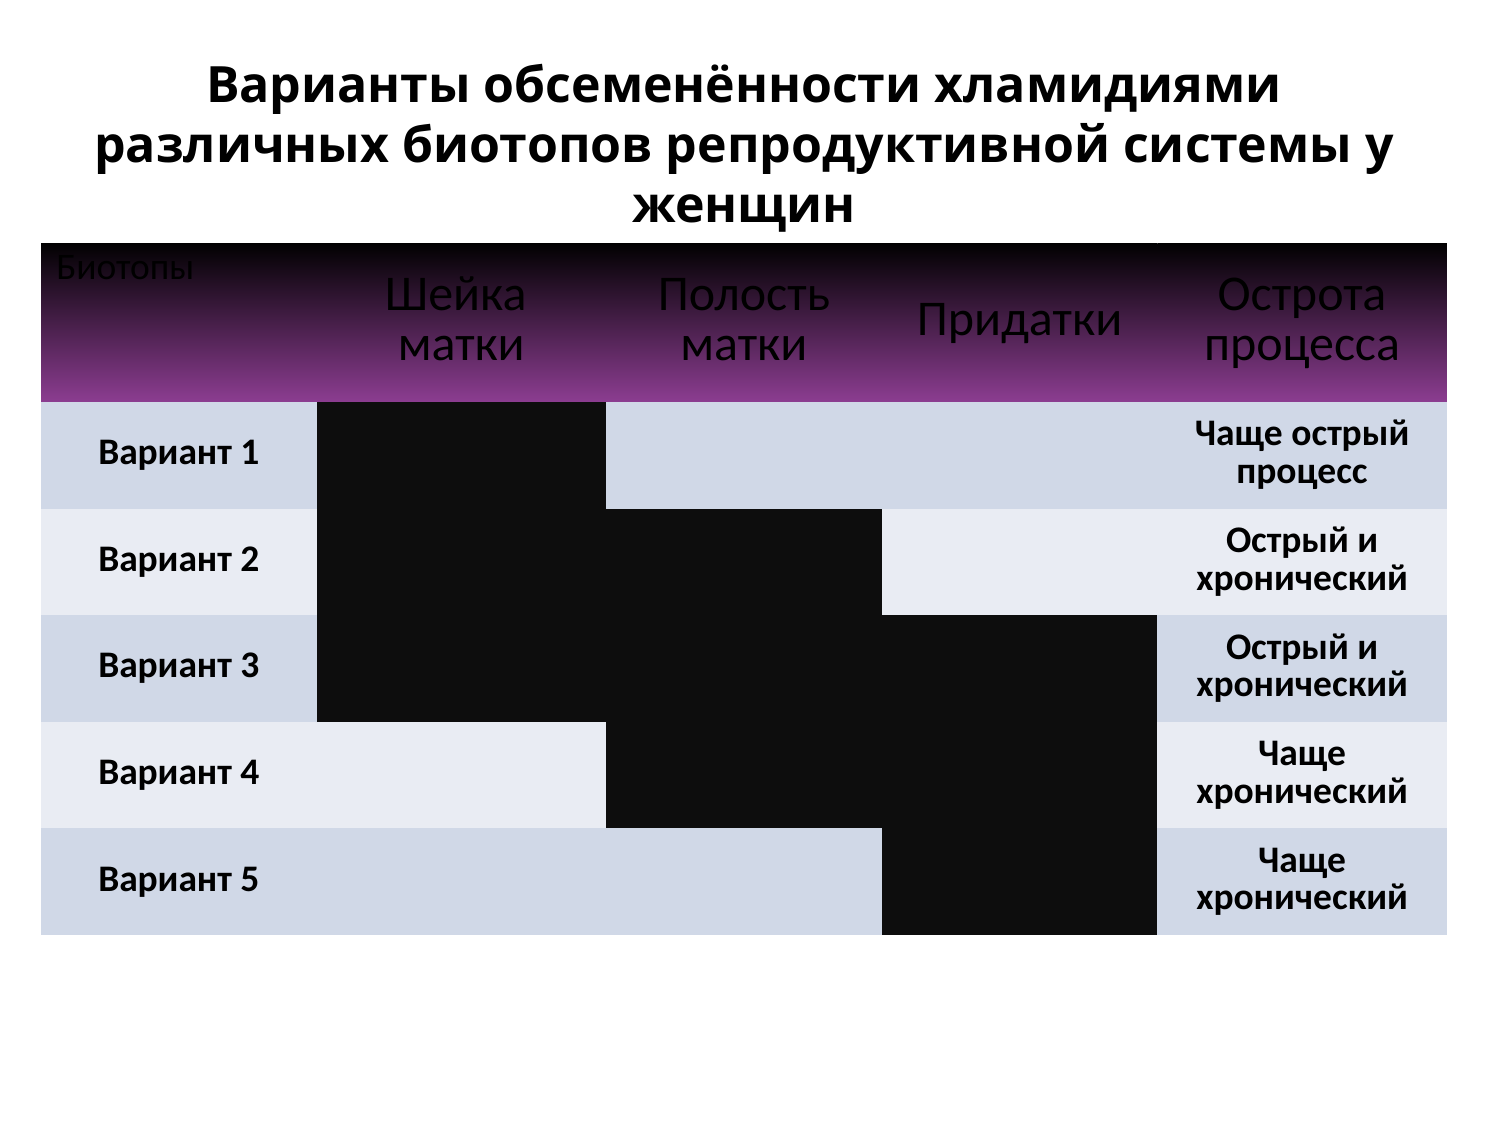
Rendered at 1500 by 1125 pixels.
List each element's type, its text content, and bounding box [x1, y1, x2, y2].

table_cell Острый и хронический [1157, 615, 1447, 722]
table_cell Вариант 1 [41, 402, 317, 509]
table_cell [882, 509, 1157, 615]
table_cell [882, 402, 1157, 509]
table_cell Чаще острый процесс [1157, 402, 1447, 509]
table_cell Острый и хронический [1157, 509, 1447, 615]
table_cell [317, 722, 606, 828]
table_cell [882, 828, 1157, 935]
table_cell [606, 828, 882, 935]
table_cell [317, 402, 606, 509]
table_header Острота процесса [1157, 244, 1447, 402]
table_cell [882, 615, 1157, 722]
table_cell Вариант 3 [41, 615, 317, 722]
table_cell [317, 828, 606, 935]
table_cell [606, 509, 882, 615]
table_header Биотопы [41, 244, 317, 402]
table_cell [606, 722, 882, 828]
table_cell [882, 722, 1157, 828]
title Варианты обсеменённости хламидиями различных биотопов репродуктивной системы у женщин [41, 45, 1447, 173]
table_cell [317, 615, 606, 722]
table_cell Чаще хронический [1157, 722, 1447, 828]
table_cell [606, 615, 882, 722]
table_header Полость матки [606, 244, 882, 402]
table_cell [606, 402, 882, 509]
table_cell Вариант 4 [41, 722, 317, 828]
table_cell Вариант 2 [41, 509, 317, 615]
table_cell Вариант 5 [41, 828, 317, 935]
table_header Шейка матки [317, 244, 606, 402]
table_cell Чаще хронический [1157, 828, 1447, 935]
table_header Придатки [882, 244, 1157, 402]
table_cell [317, 509, 606, 615]
